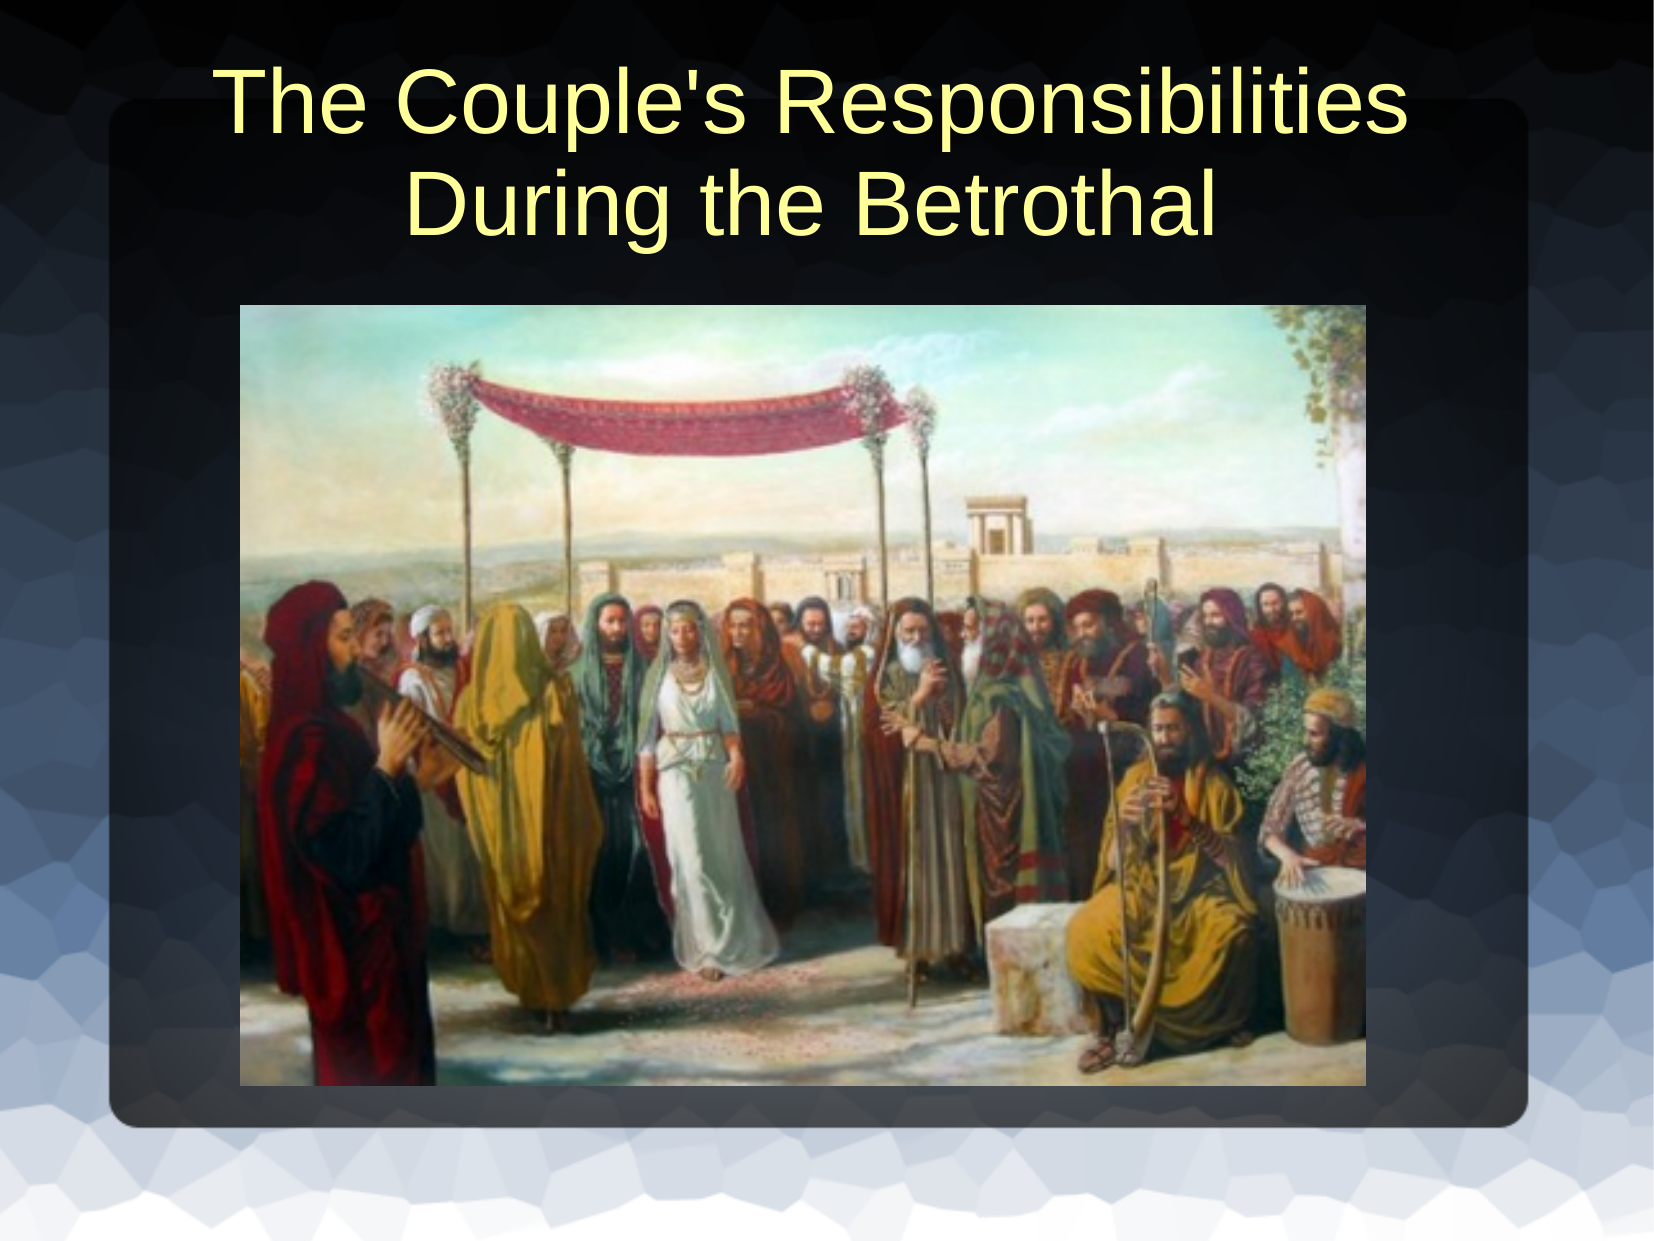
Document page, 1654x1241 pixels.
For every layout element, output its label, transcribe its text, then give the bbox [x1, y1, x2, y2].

picture [0, 0, 1654, 1241]
title The Couple's Responsibilities During the Betrothal [118, 49, 1506, 257]
